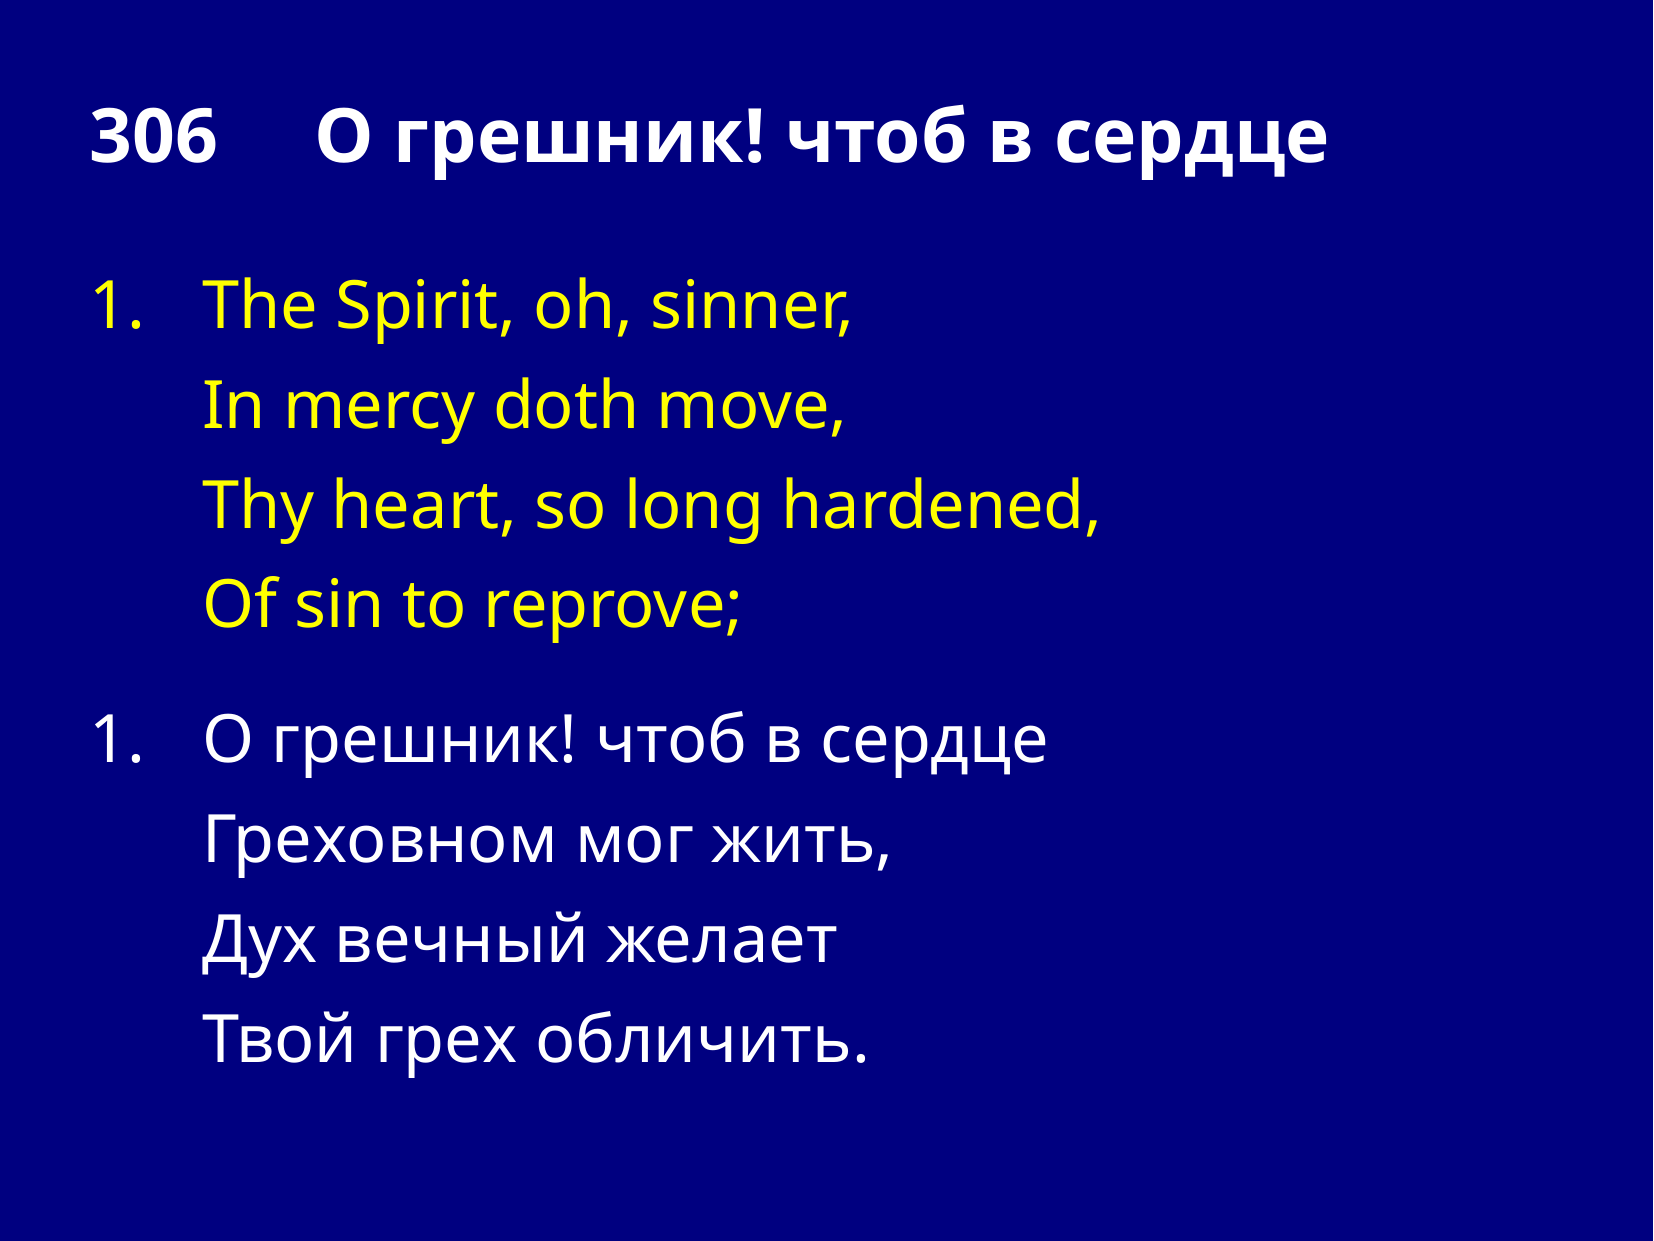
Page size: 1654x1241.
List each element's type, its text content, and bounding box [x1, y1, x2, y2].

text_box 1. О грешник! чтоб в сердце Греховном мог жить, Дух вечный желает Твой грех обличить. [75, 675, 1576, 1163]
text_box 1. The Spirit, oh, sinner, In mercy doth move, Thy heart, so long hardened, Of sin to reprove; [75, 188, 1576, 638]
text_box 306 О грешник! чтоб в сердце [75, 75, 1576, 188]
